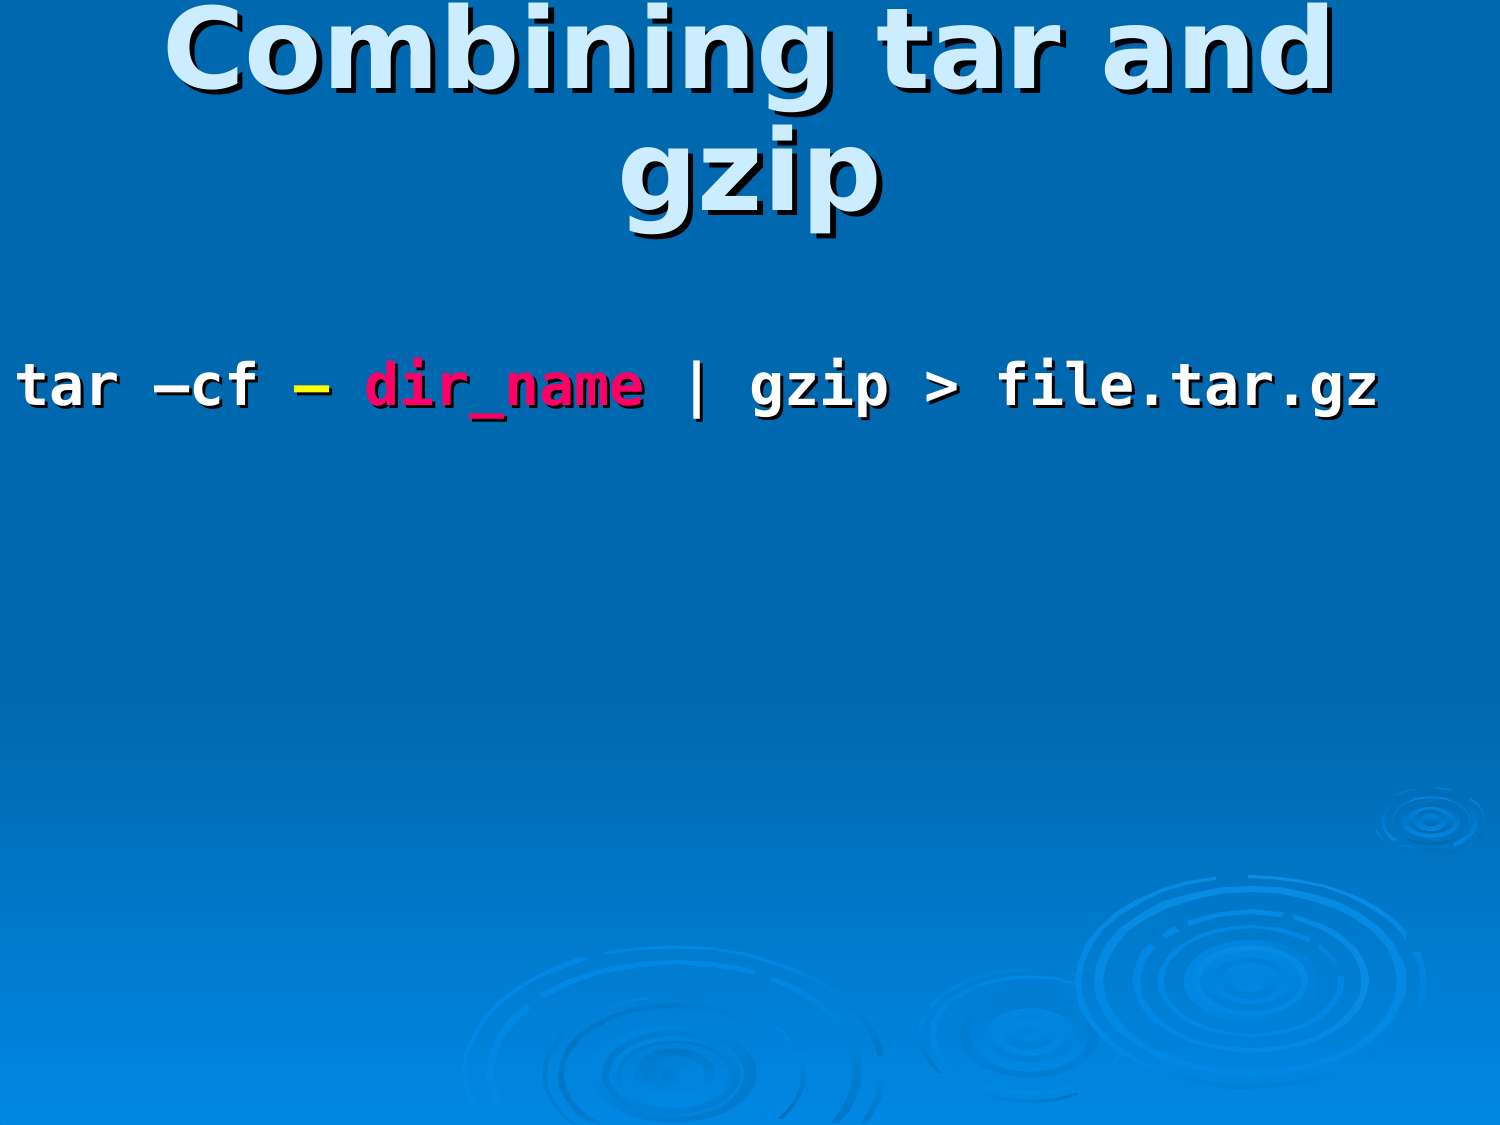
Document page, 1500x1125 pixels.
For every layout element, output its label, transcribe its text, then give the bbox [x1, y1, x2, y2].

title Combining tar and gzip [0, 0, 1500, 225]
list tar –cf – dir_name | gzip > file.tar.gz [0, 350, 1463, 1076]
